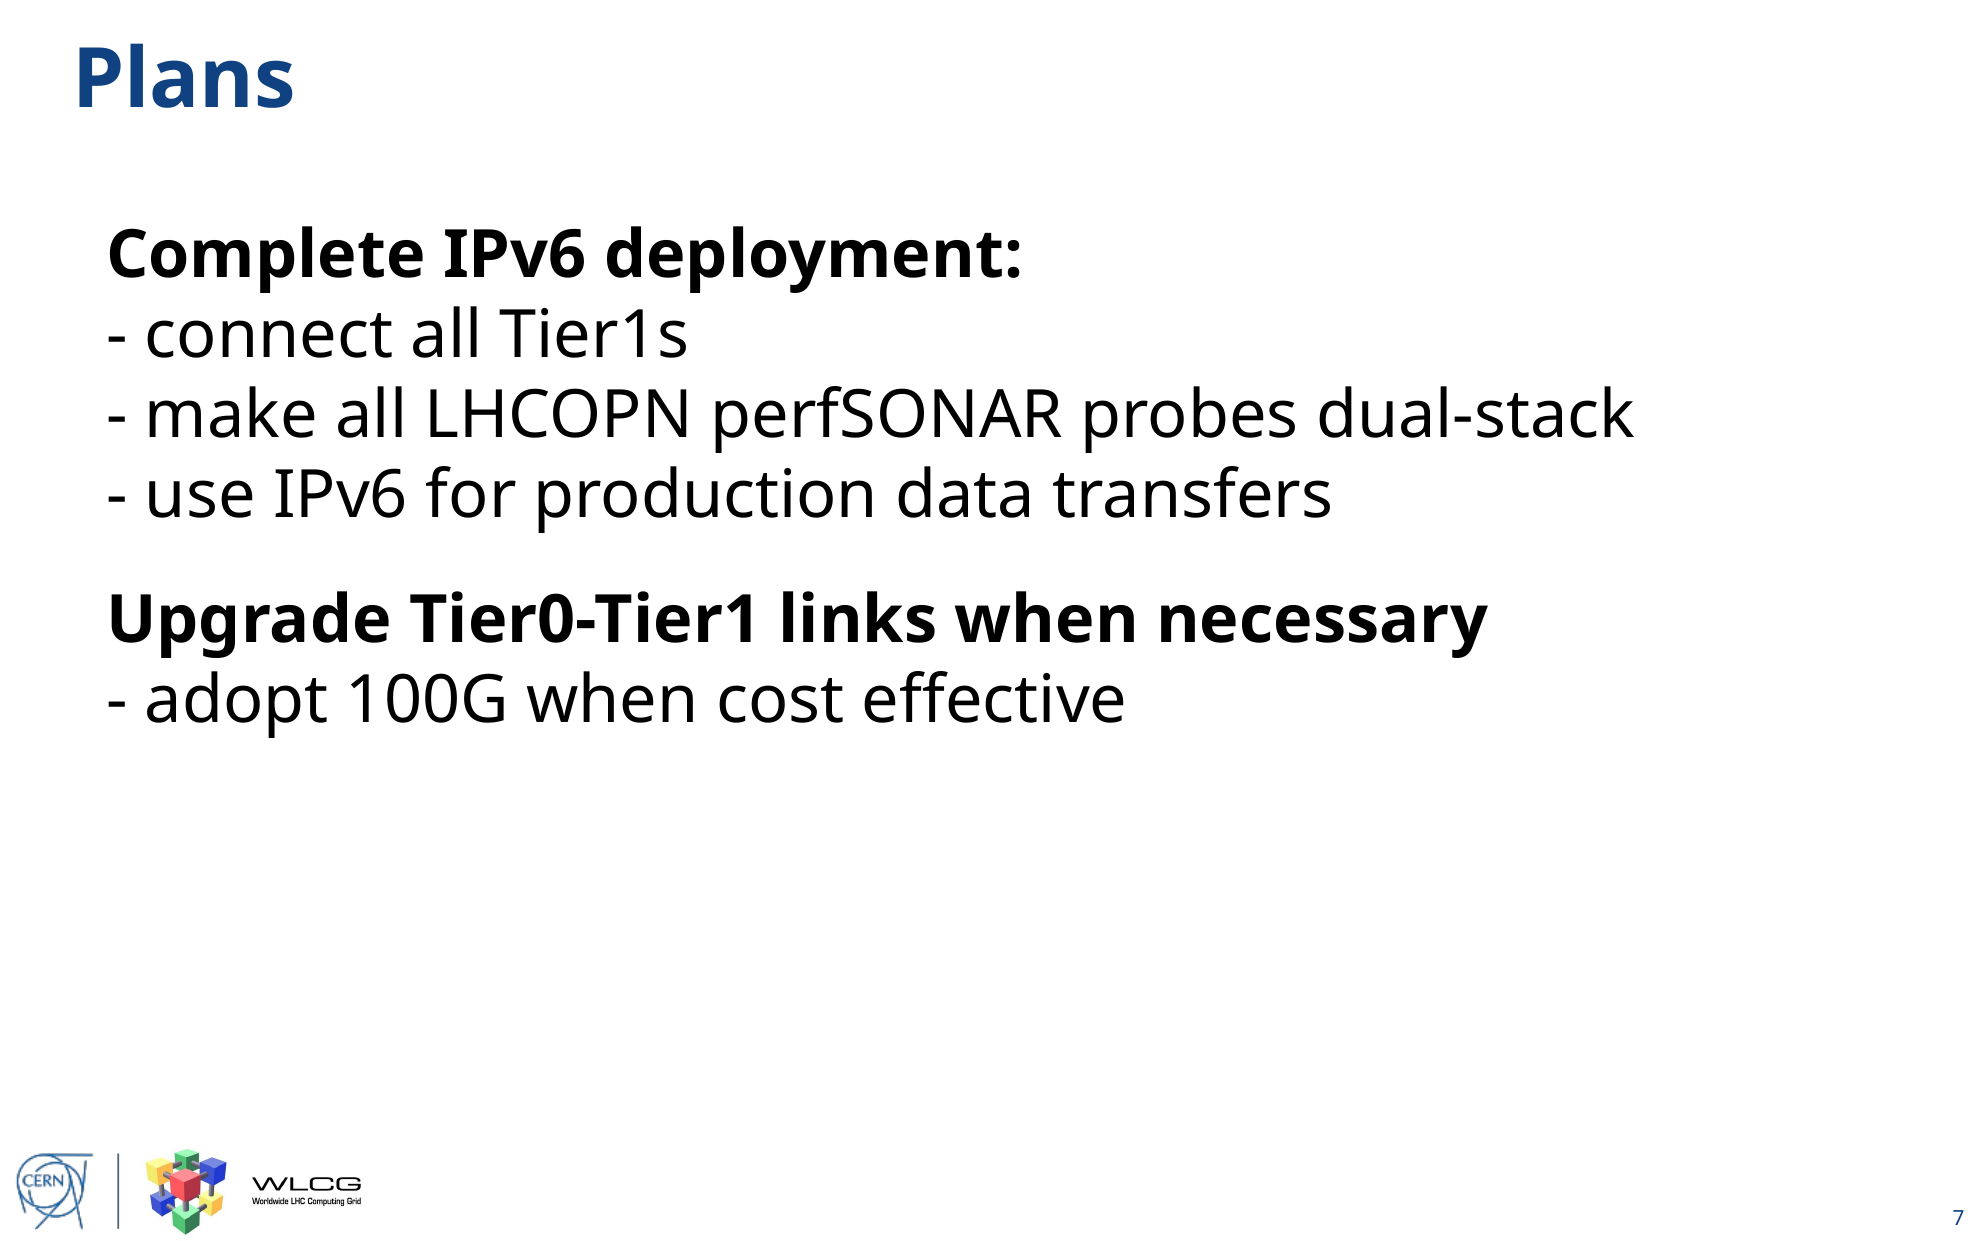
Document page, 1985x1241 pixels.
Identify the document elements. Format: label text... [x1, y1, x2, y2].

picture [51, 1200, 64, 1215]
picture [19, 1188, 64, 1207]
picture [38, 1207, 55, 1215]
title Plans [72, 0, 1834, 166]
picture [16, 1188, 64, 1236]
text_box Complete IPv6 deployment: - connect all Tier1s - make all LHCOPN perfSONAR probes dual-stack - use IPv6 for production data transfers Upgrade Tier0-Tier1 links when necessary - adopt 100G when cost effective [91, 203, 1921, 1241]
